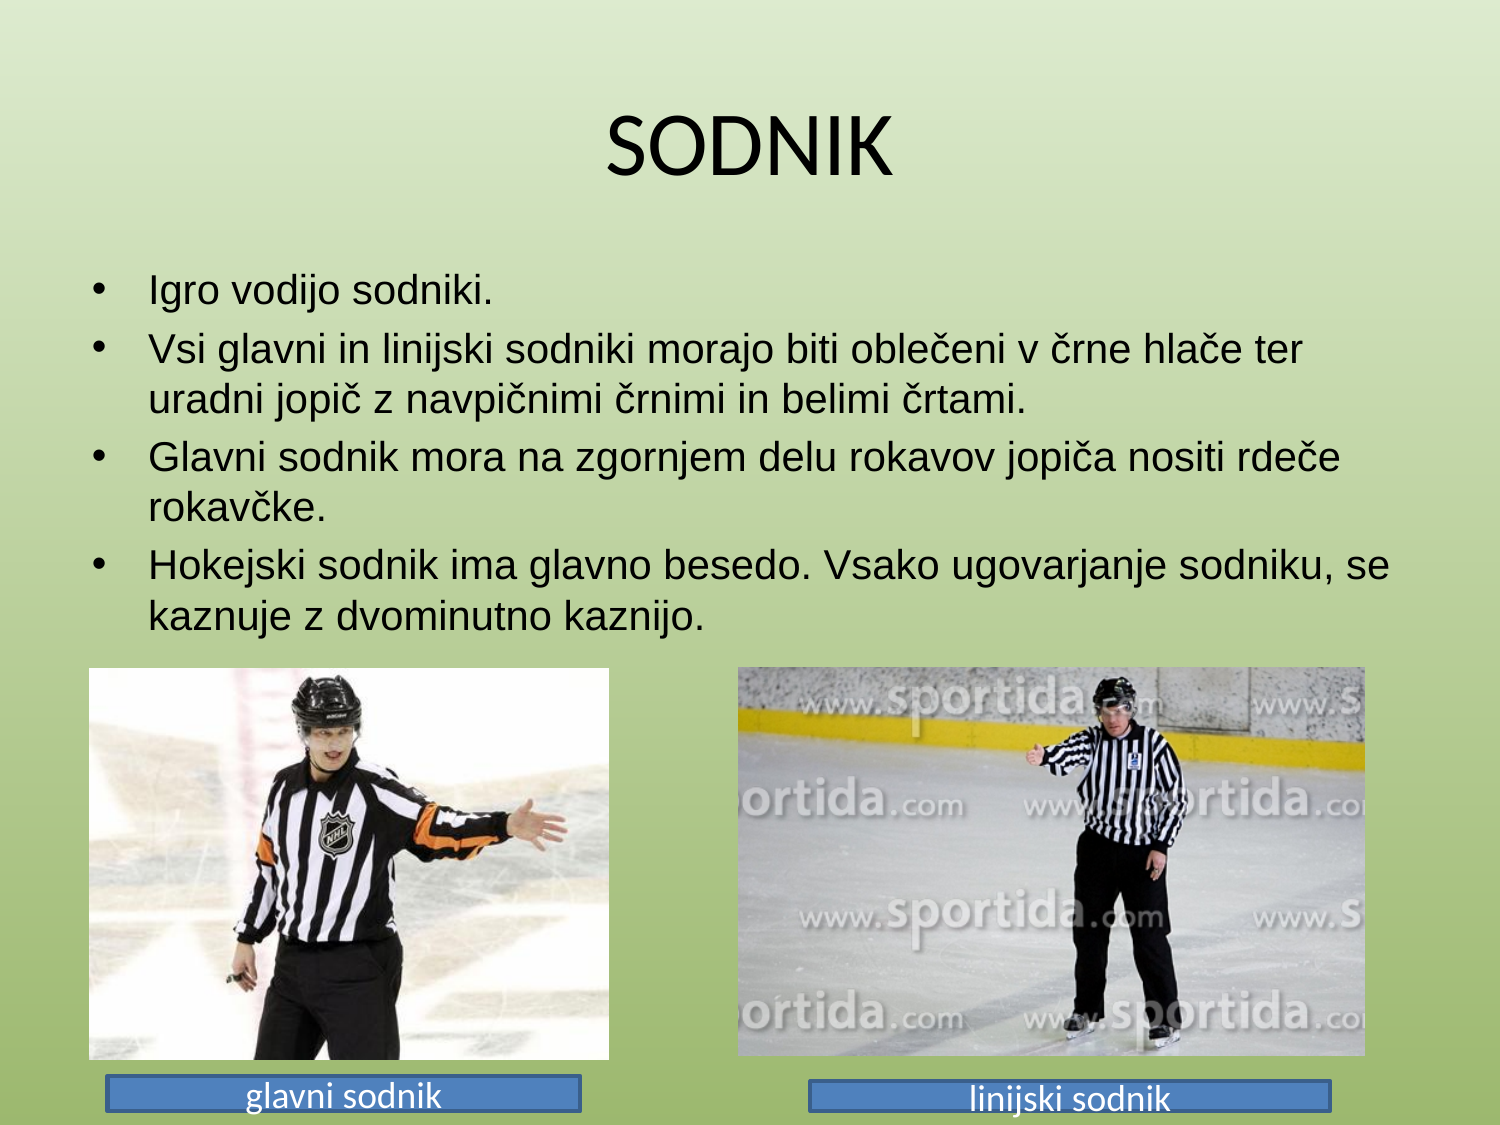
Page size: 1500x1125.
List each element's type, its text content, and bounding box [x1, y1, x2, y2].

picture [738, 998, 1365, 1056]
text_box glavni sodnik [107, 1075, 581, 1112]
title SODNIK [75, 45, 1425, 233]
list Igro vodijo sodniki. Vsi glavni in linijski sodniki morajo biti oblečeni v črne hlače ter uradni jopič z navpičnimi črnimi in belimi črtami. Glavni sodnik mora na zgornjem delu rokavov jopiča nositi rdeče rokavčke. Hokejski sodnik ima glavno besedo. Vsako ugovarjanje sodniku, se kaznuje z dvominutno kaznijo. [76, 255, 1427, 998]
text_box linijski sodnik [810, 1081, 1331, 1111]
picture [89, 998, 609, 1060]
